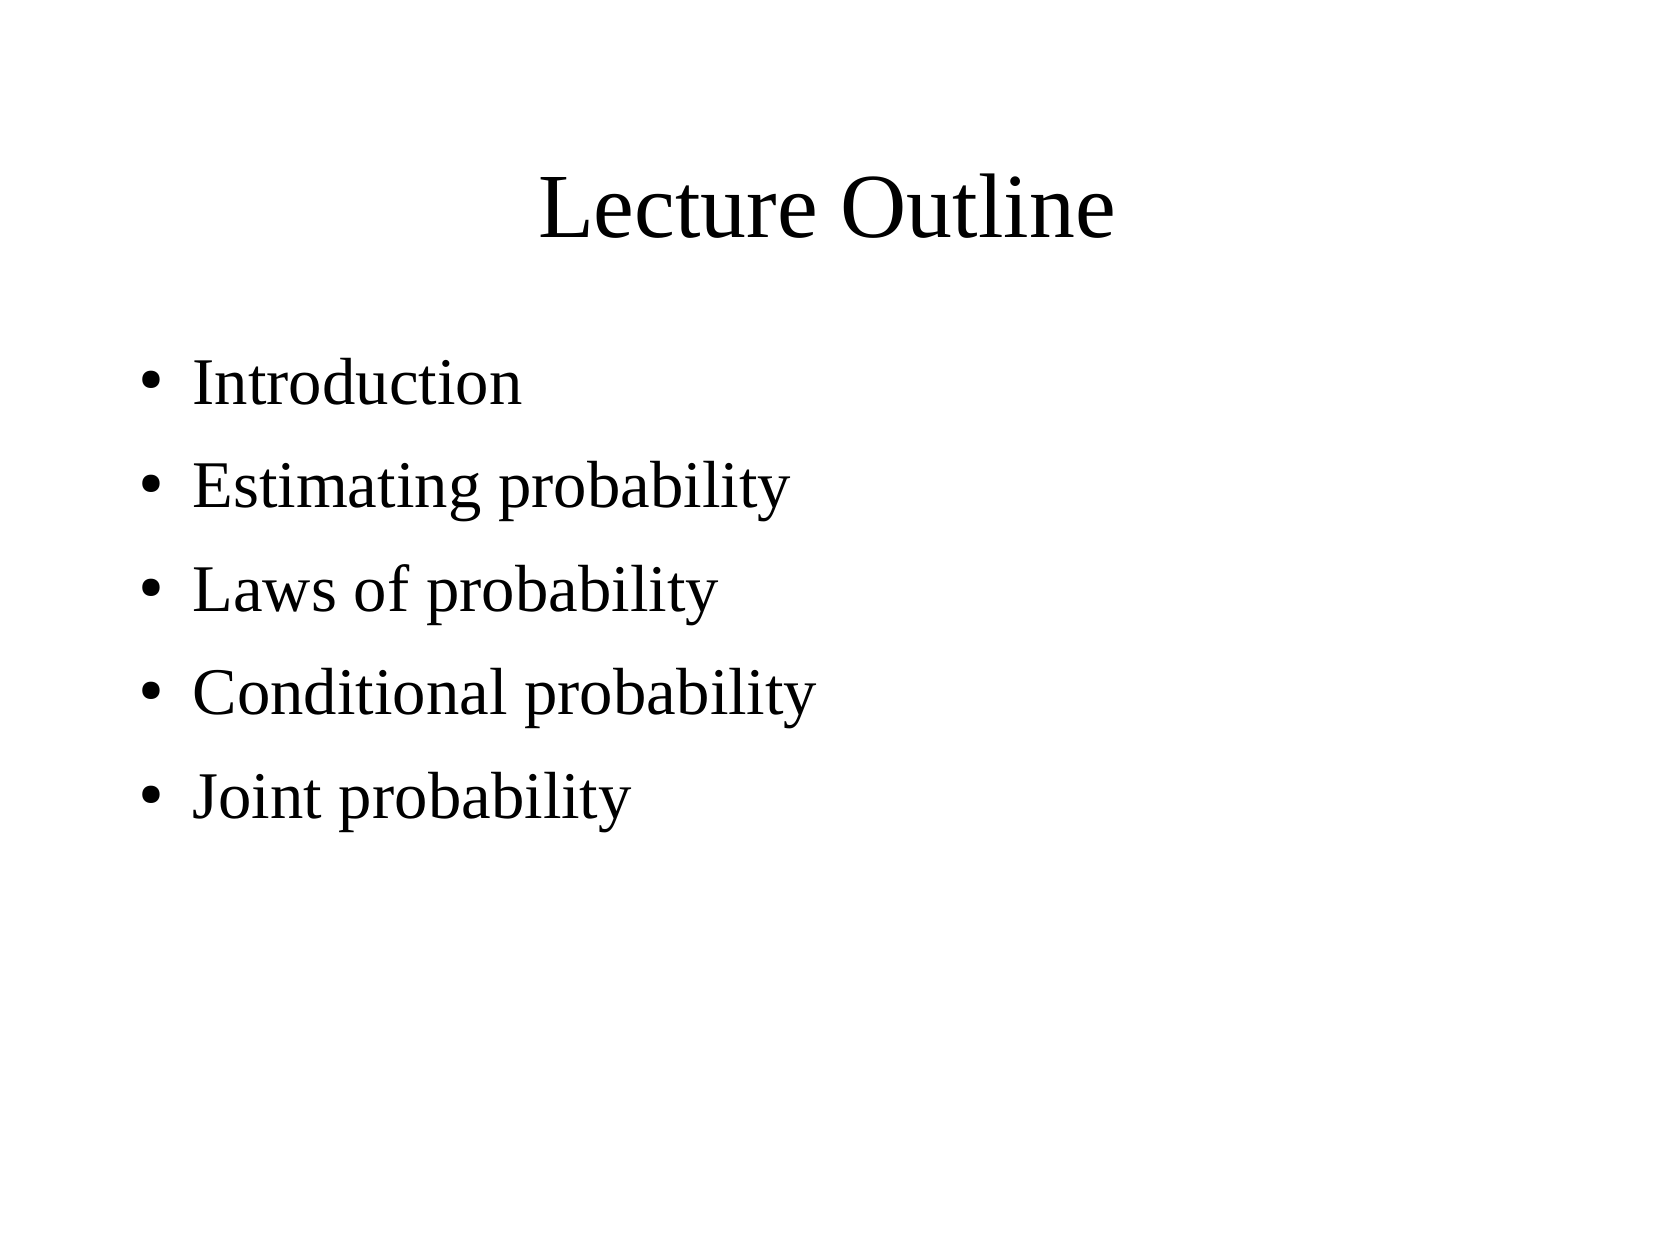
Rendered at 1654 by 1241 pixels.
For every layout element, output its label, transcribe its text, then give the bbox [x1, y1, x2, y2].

list Introduction Estimating probability Laws of probability Conditional probability Joint probability [121, 344, 1534, 1127]
title Lecture Outline [121, 102, 1534, 311]
